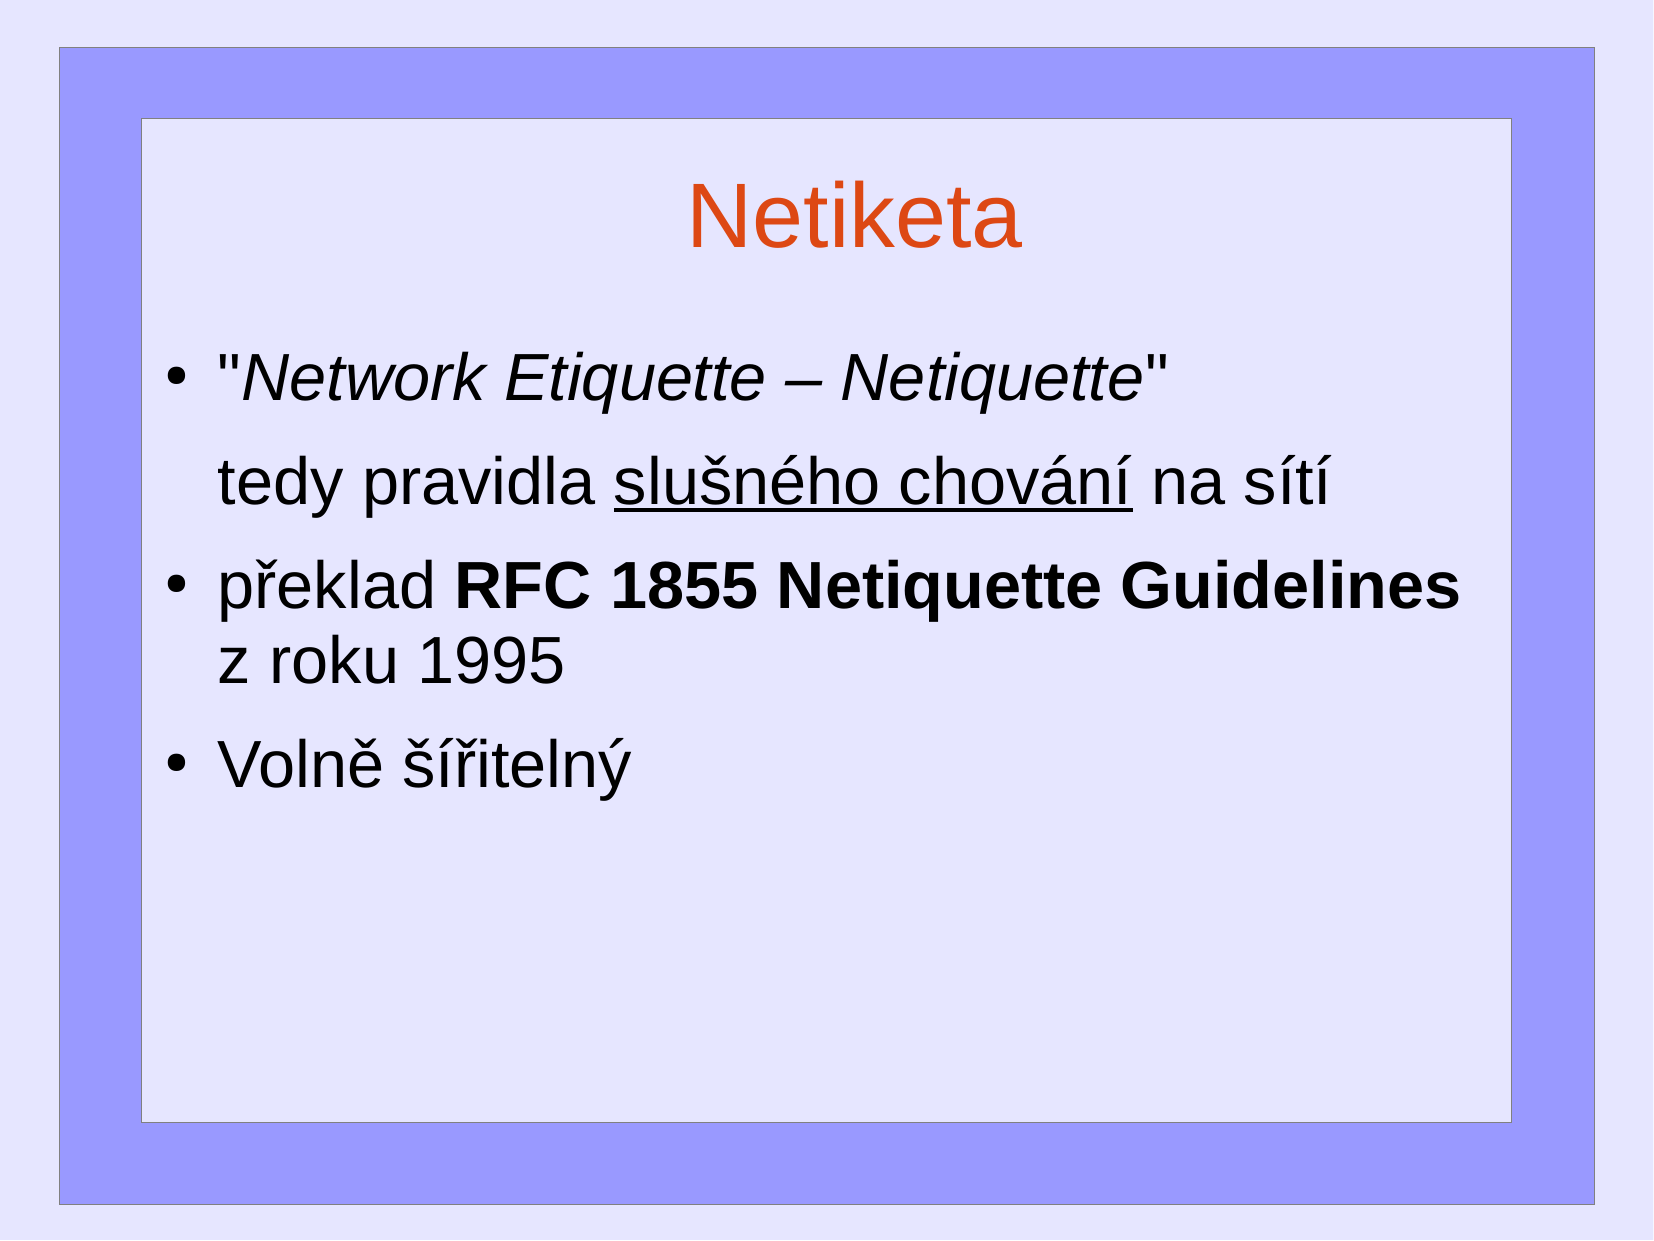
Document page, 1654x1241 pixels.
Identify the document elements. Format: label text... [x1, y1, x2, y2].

list [82, 290, 1538, 634]
list "Network Etiquette – Netiquette" tedy pravidla slušného chování na sítí překlad RFC 1855 Netiquette Guidelines z roku 1995 Volně šířitelný [146, 339, 1499, 1002]
title Netiketa [153, 118, 1524, 314]
text_box [59, 47, 1595, 1205]
